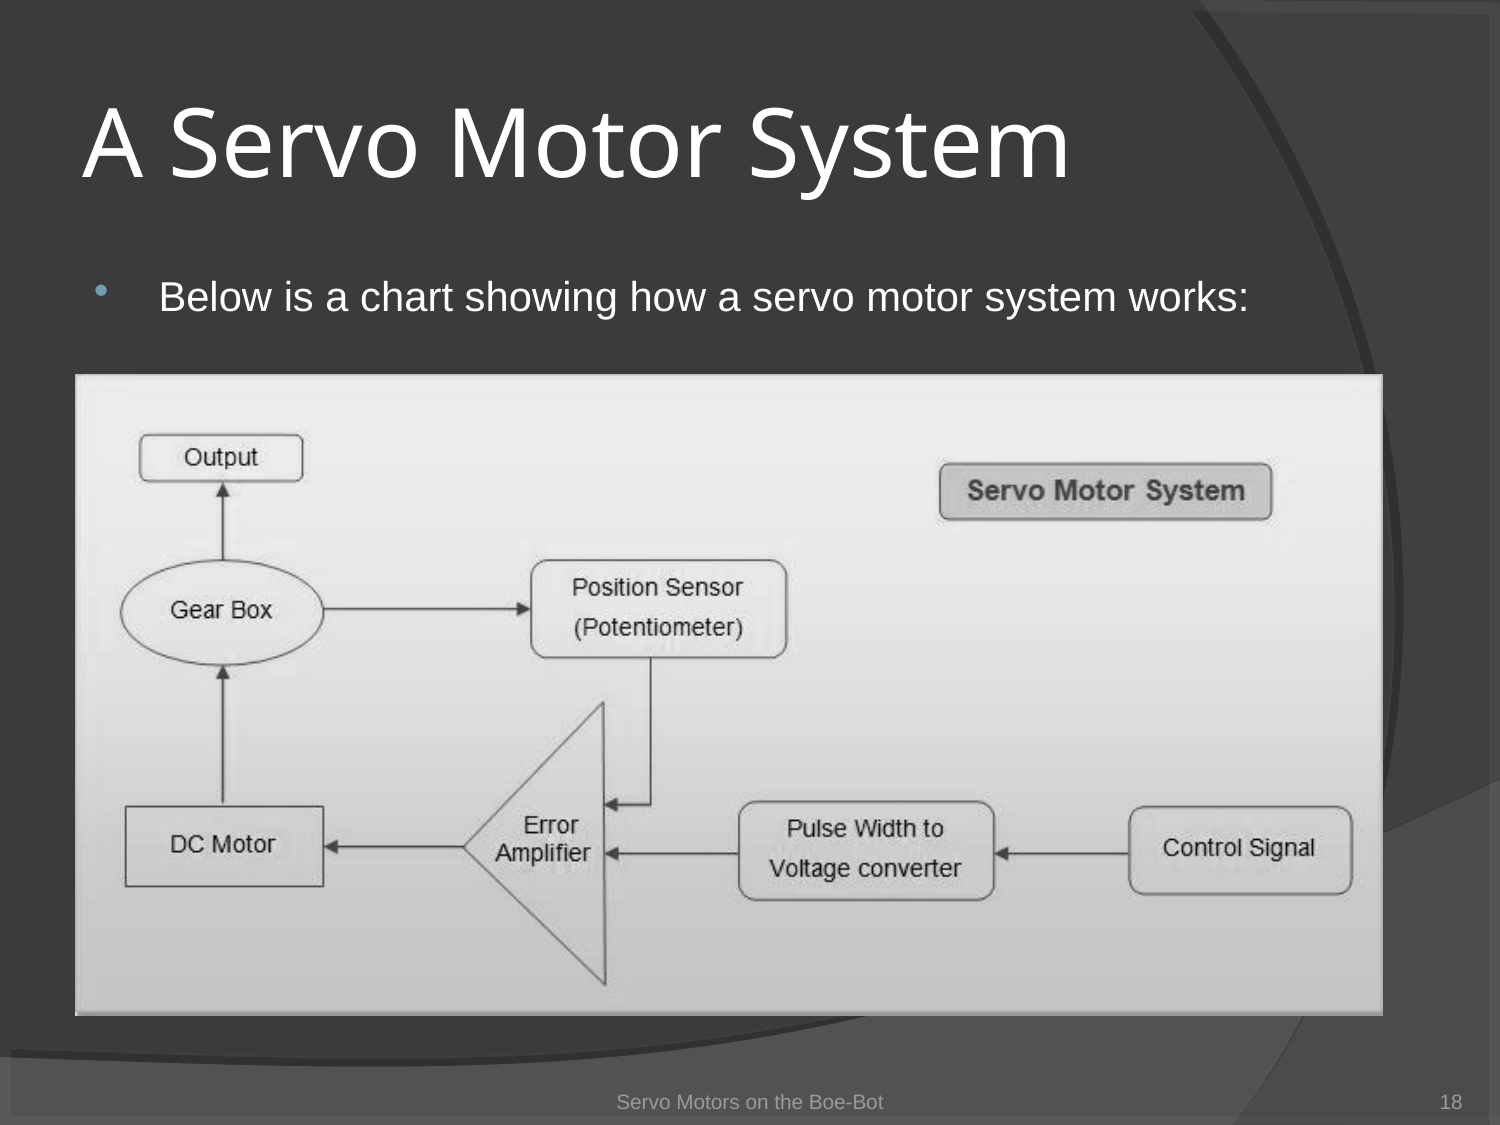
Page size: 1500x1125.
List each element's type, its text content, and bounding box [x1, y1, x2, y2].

picture [75, 374, 1383, 1016]
text_box Servo Motors on the Boe-Bot [512, 1053, 988, 1114]
title A Servo Motor System [74, 45, 1300, 233]
list Below is a chart showing how a servo motor system works: [75, 262, 1340, 374]
text_box <number> [1337, 1053, 1463, 1114]
